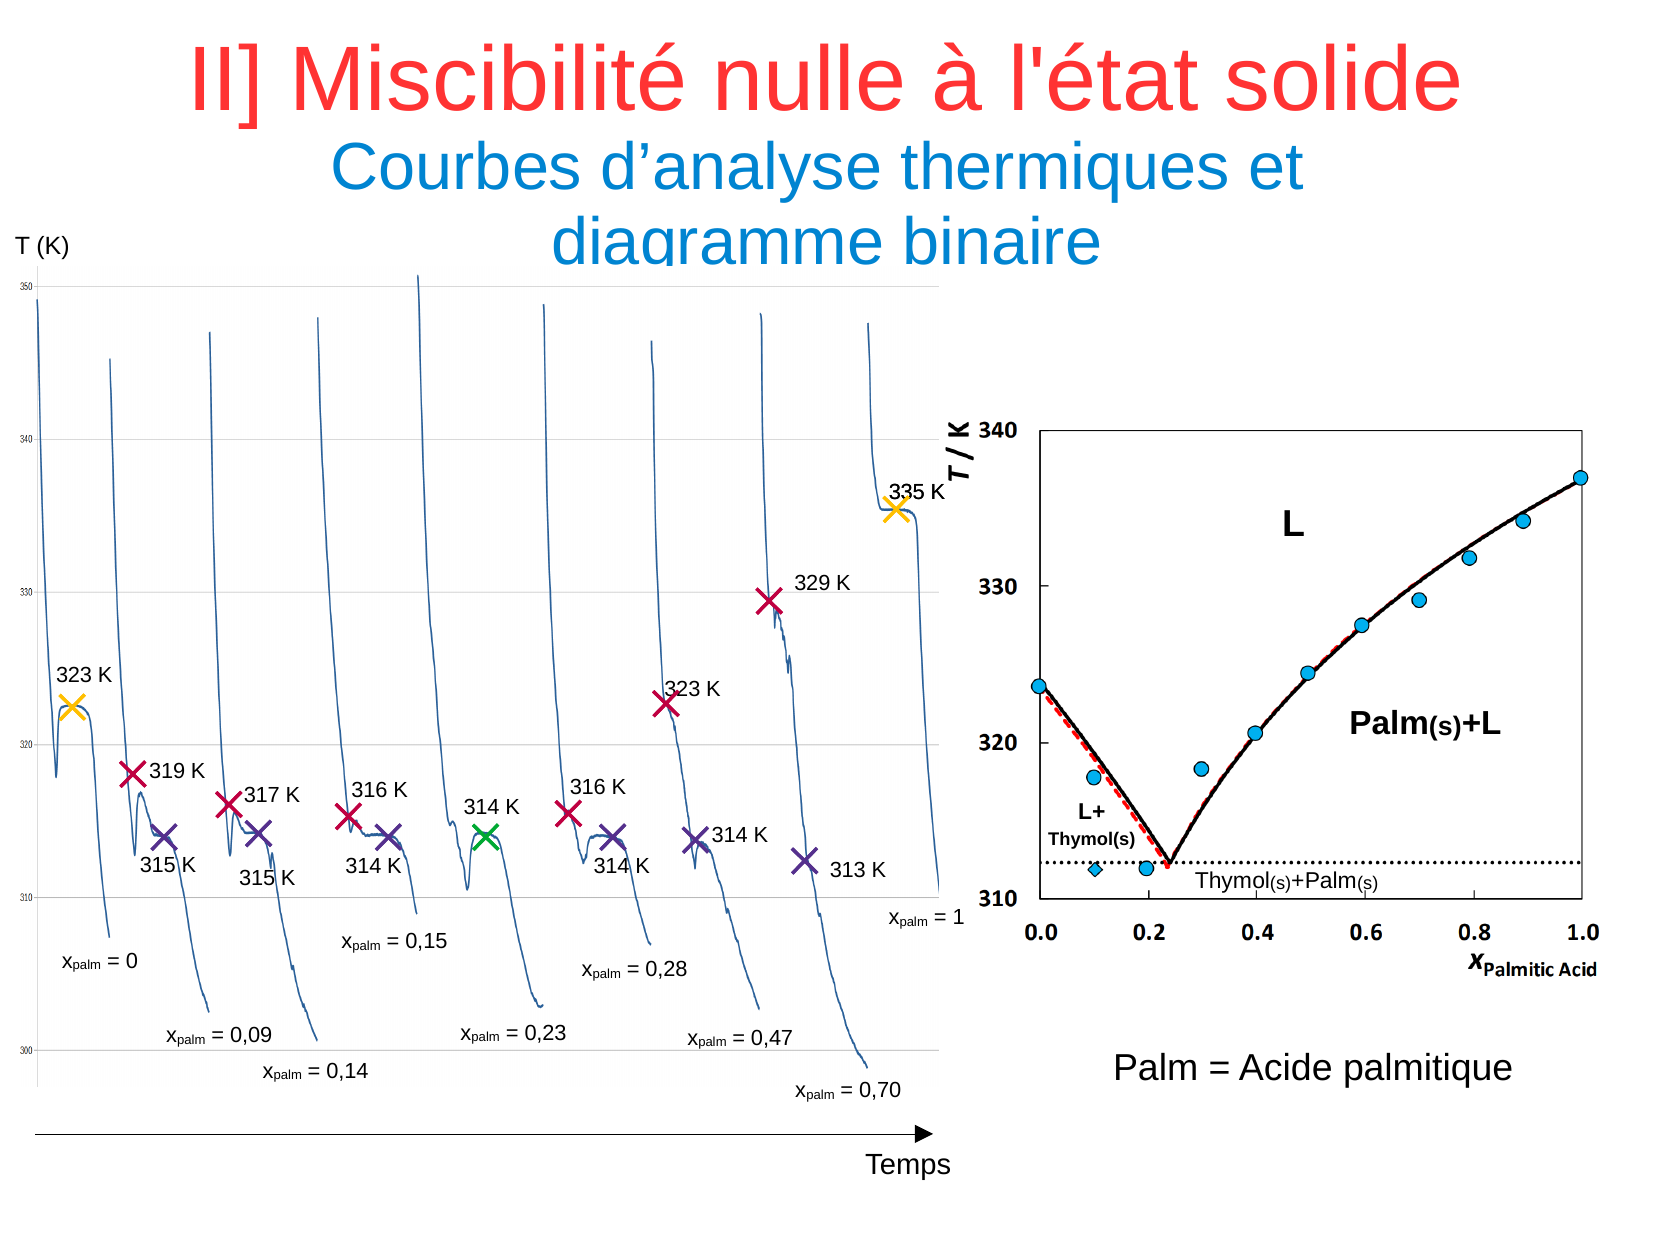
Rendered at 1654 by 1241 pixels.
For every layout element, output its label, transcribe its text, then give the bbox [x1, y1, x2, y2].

text_box 319 K [134, 751, 229, 791]
text_box xpalm = 1 [873, 897, 981, 937]
text_box [681, 826, 710, 854]
text_box [244, 819, 273, 848]
text_box [118, 760, 147, 788]
text_box 315 K [224, 858, 319, 898]
text_box [58, 693, 87, 722]
text_box T (K) [0, 224, 142, 284]
text_box Palm(s)+L [1334, 696, 1619, 786]
text_box 329 K [779, 563, 875, 603]
text_box L+ Thymol(s) [1005, 791, 1179, 872]
text_box [471, 823, 500, 852]
text_box 314 K [696, 814, 792, 855]
text_box 316 K [336, 769, 432, 810]
text_box [374, 823, 403, 852]
text_box [755, 587, 784, 615]
text_box Temps [850, 1140, 969, 1189]
text_box [150, 823, 178, 852]
title II] Miscibilité nulle à l'état solide Courbes d’analyse thermiques et diagramme binaire [82, 26, 1571, 280]
text_box [334, 802, 363, 831]
text_box xpalm = 0,28 [566, 949, 708, 1013]
text_box 335 K [874, 472, 969, 512]
text_box 313 K [814, 850, 910, 890]
text_box 314 K [448, 787, 544, 827]
text_box L [1267, 495, 1332, 552]
text_box 317 K [228, 775, 324, 815]
text_box Thymol(s)+Palm(s) [1180, 860, 1583, 950]
text_box 323 K [649, 669, 745, 709]
text_box [554, 799, 583, 828]
text_box 315 K [125, 845, 220, 885]
text_box xpalm = 0,14 [247, 1051, 390, 1111]
text_box 323 K [41, 655, 136, 695]
text_box [652, 689, 680, 718]
text_box [215, 790, 243, 819]
picture [20, 266, 1630, 1087]
text_box 314 K [330, 846, 426, 886]
text_box [790, 846, 819, 875]
text_box [598, 823, 627, 852]
text_box xpalm = 0,47 [672, 1018, 815, 1078]
text_box xpalm = 0,23 [445, 1012, 591, 1077]
text_box xpalm = 0,15 [326, 921, 473, 985]
text_box [882, 495, 911, 524]
text_box 316 K [555, 767, 650, 807]
text_box Palm = Acide palmitique [1098, 1039, 1536, 1097]
text_box xpalm = 0 [47, 941, 154, 981]
text_box xpalm = 0,09 [151, 1015, 296, 1080]
text_box xpalm = 0,70 [780, 1070, 923, 1134]
text_box 314 K [578, 846, 674, 886]
